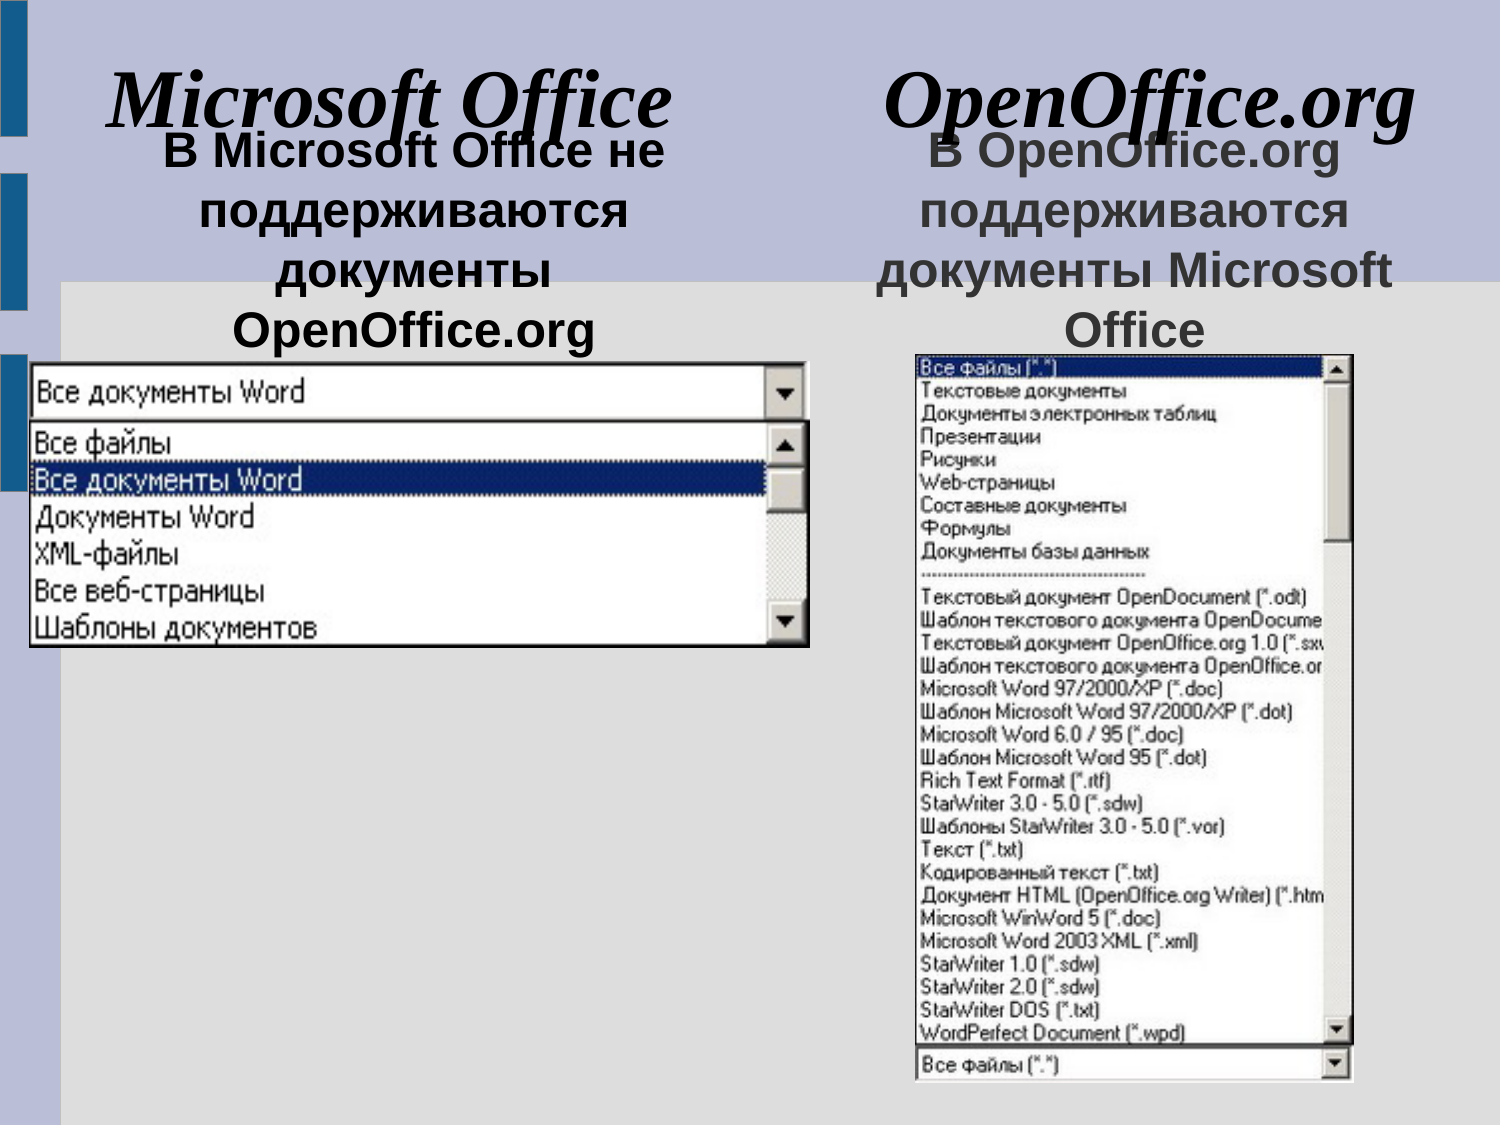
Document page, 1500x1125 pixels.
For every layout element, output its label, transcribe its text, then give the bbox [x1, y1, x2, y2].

text_box В Microsoft Office не поддерживаются документы OpenOffice.org [88, 137, 740, 339]
picture [915, 354, 1354, 1083]
text_box Microsoft Office [64, 0, 717, 188]
text_box OpenOffice.org [825, 0, 1477, 188]
picture [29, 361, 810, 648]
title В OpenOffice.org поддерживаются документы Microsoft Office [809, 109, 1461, 366]
